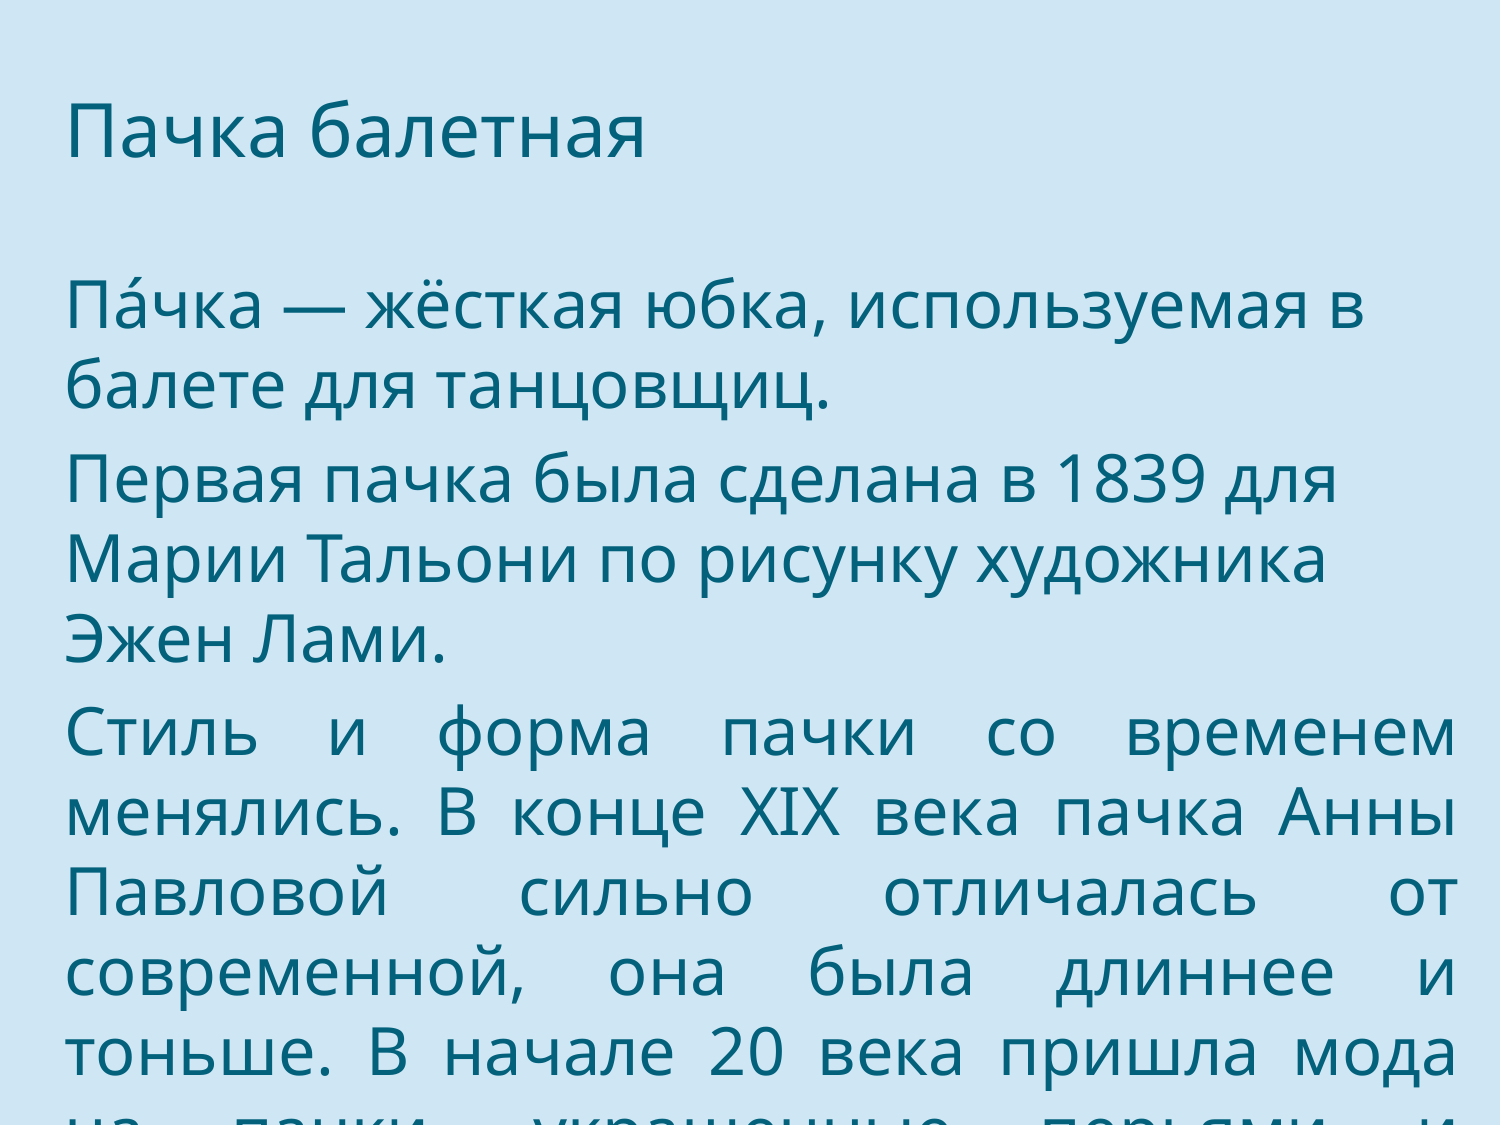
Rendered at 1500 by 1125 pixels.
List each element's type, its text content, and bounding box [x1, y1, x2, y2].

list Па́чка — жёсткая юбка, используемая в балете для танцовщиц. Первая пачка была сделана в 1839 для Марии Тальони по рисунку художника Эжен Лами. Стиль и форма пачки со временем менялись. В конце XIX века пачка Анны Павловой сильно отличалась от современной, она была длиннее и тоньше. В начале 20 века пришла мода на пачки, украшенные перьями и драгоценными камнями. В советское время пачка стала короткой и широкой. [50, 254, 1475, 998]
title Пачка балетная [50, 75, 1475, 213]
